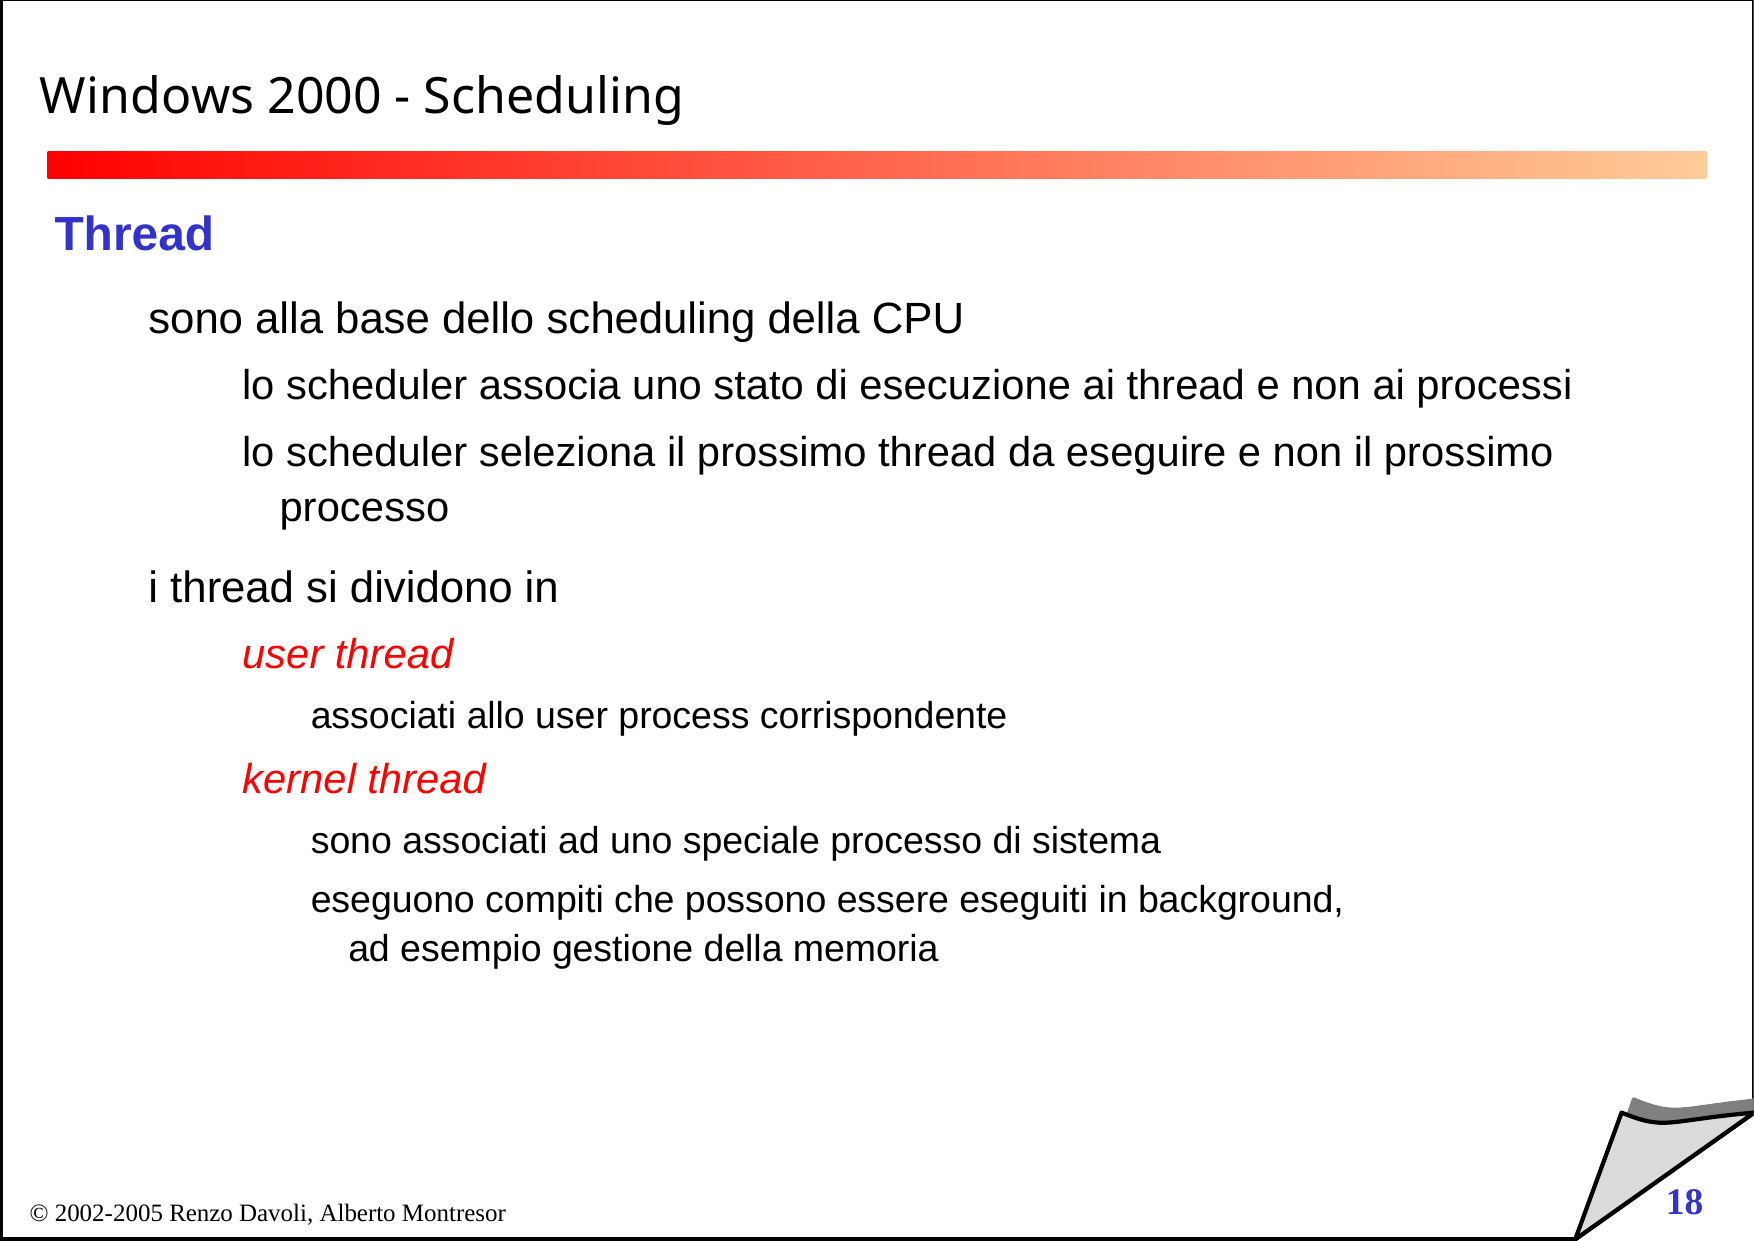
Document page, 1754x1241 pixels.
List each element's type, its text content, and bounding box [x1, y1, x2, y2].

title Windows 2000 - Scheduling [40, 49, 1713, 144]
list Thread sono alla base dello scheduling della CPU lo scheduler associa uno stato di esecuzione ai thread e non ai processi lo scheduler seleziona il prossimo thread da eseguire e non il prossimo processo i thread si dividono in user thread associati allo user process corrispondente kernel thread sono associati ad uno speciale processo di sistema eseguono compiti che possono essere eseguiti in background, ad esempio gestione della memoria [54, 206, 1692, 1113]
